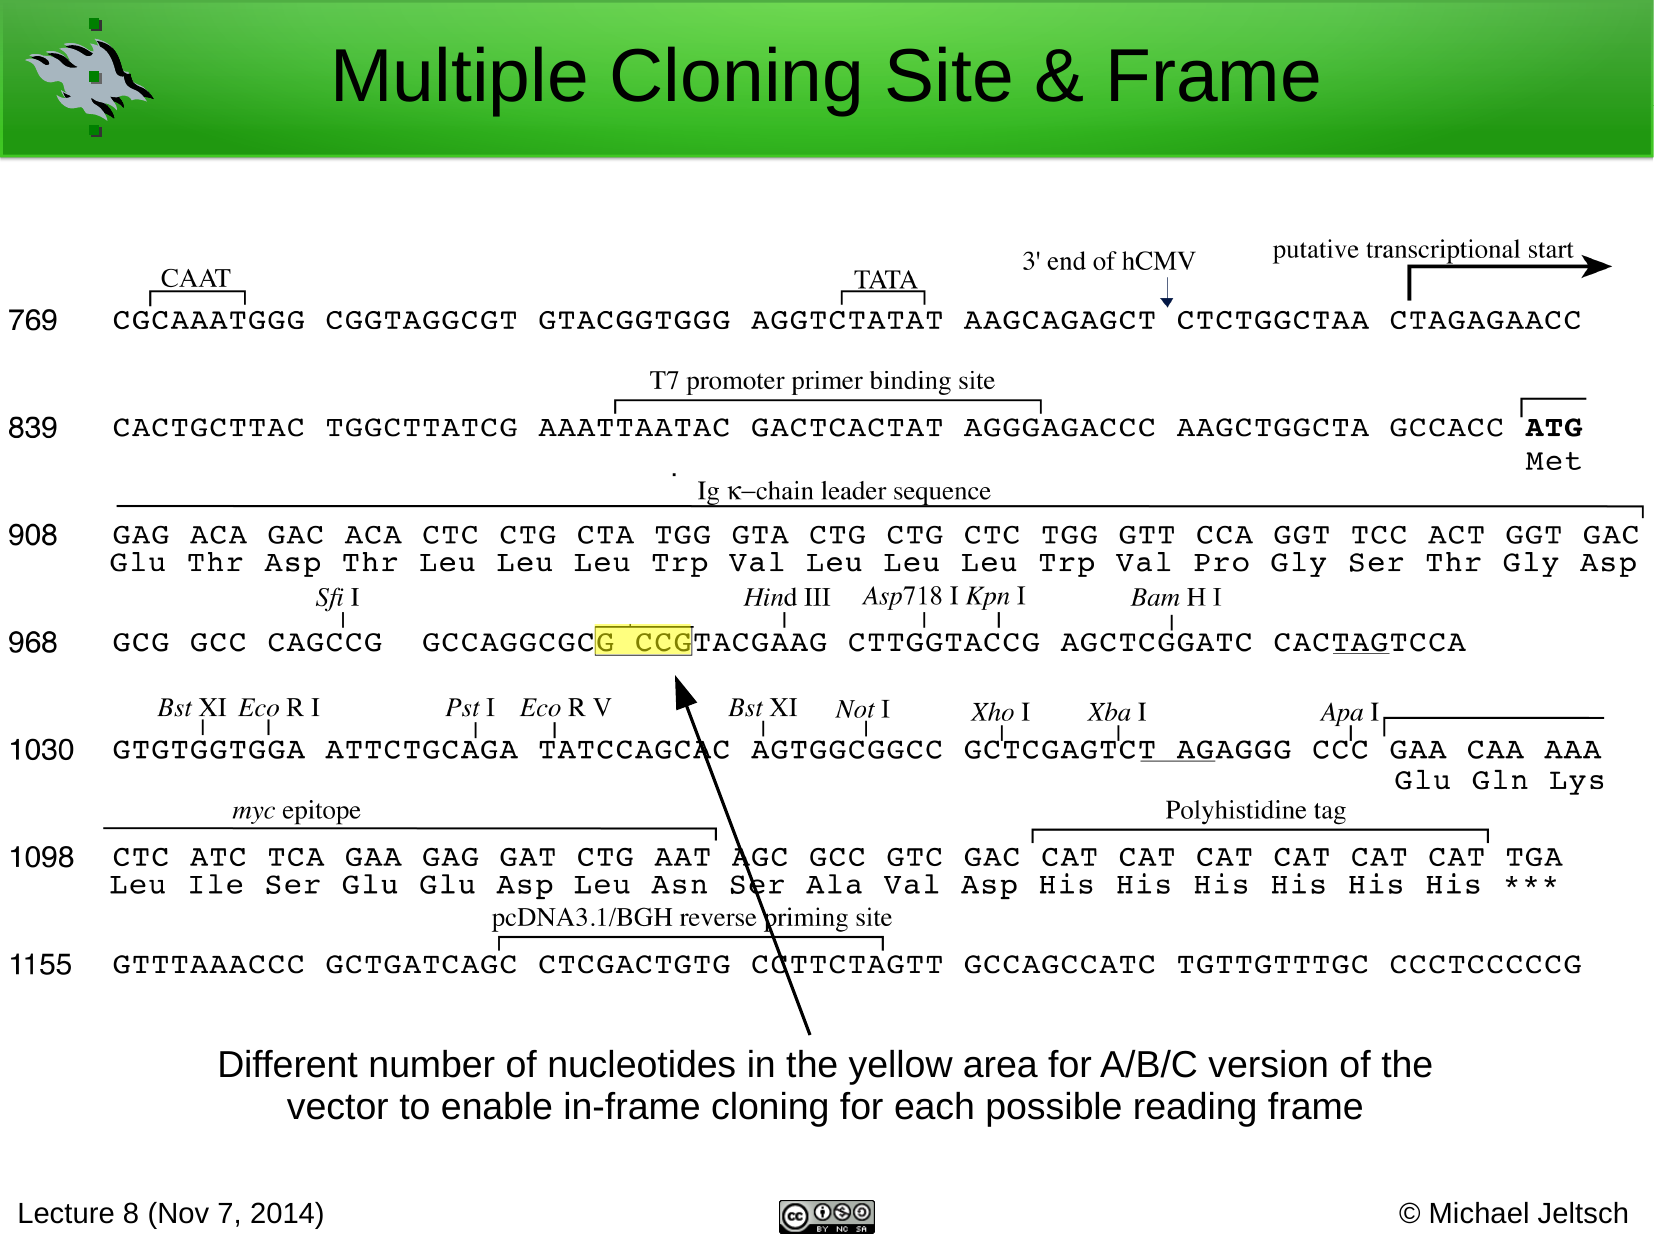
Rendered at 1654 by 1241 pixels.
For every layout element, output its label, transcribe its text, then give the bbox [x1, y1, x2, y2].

picture [779, 1200, 875, 1234]
text_box [594, 624, 691, 655]
picture [9, 239, 1644, 976]
title Multiple Cloning Site & Frame [206, 30, 1448, 121]
text_box Different number of nucleotides in the yellow area for A/B/C version of the vector to enable in-frame cloning for each possible reading frame [202, 1035, 1451, 1135]
